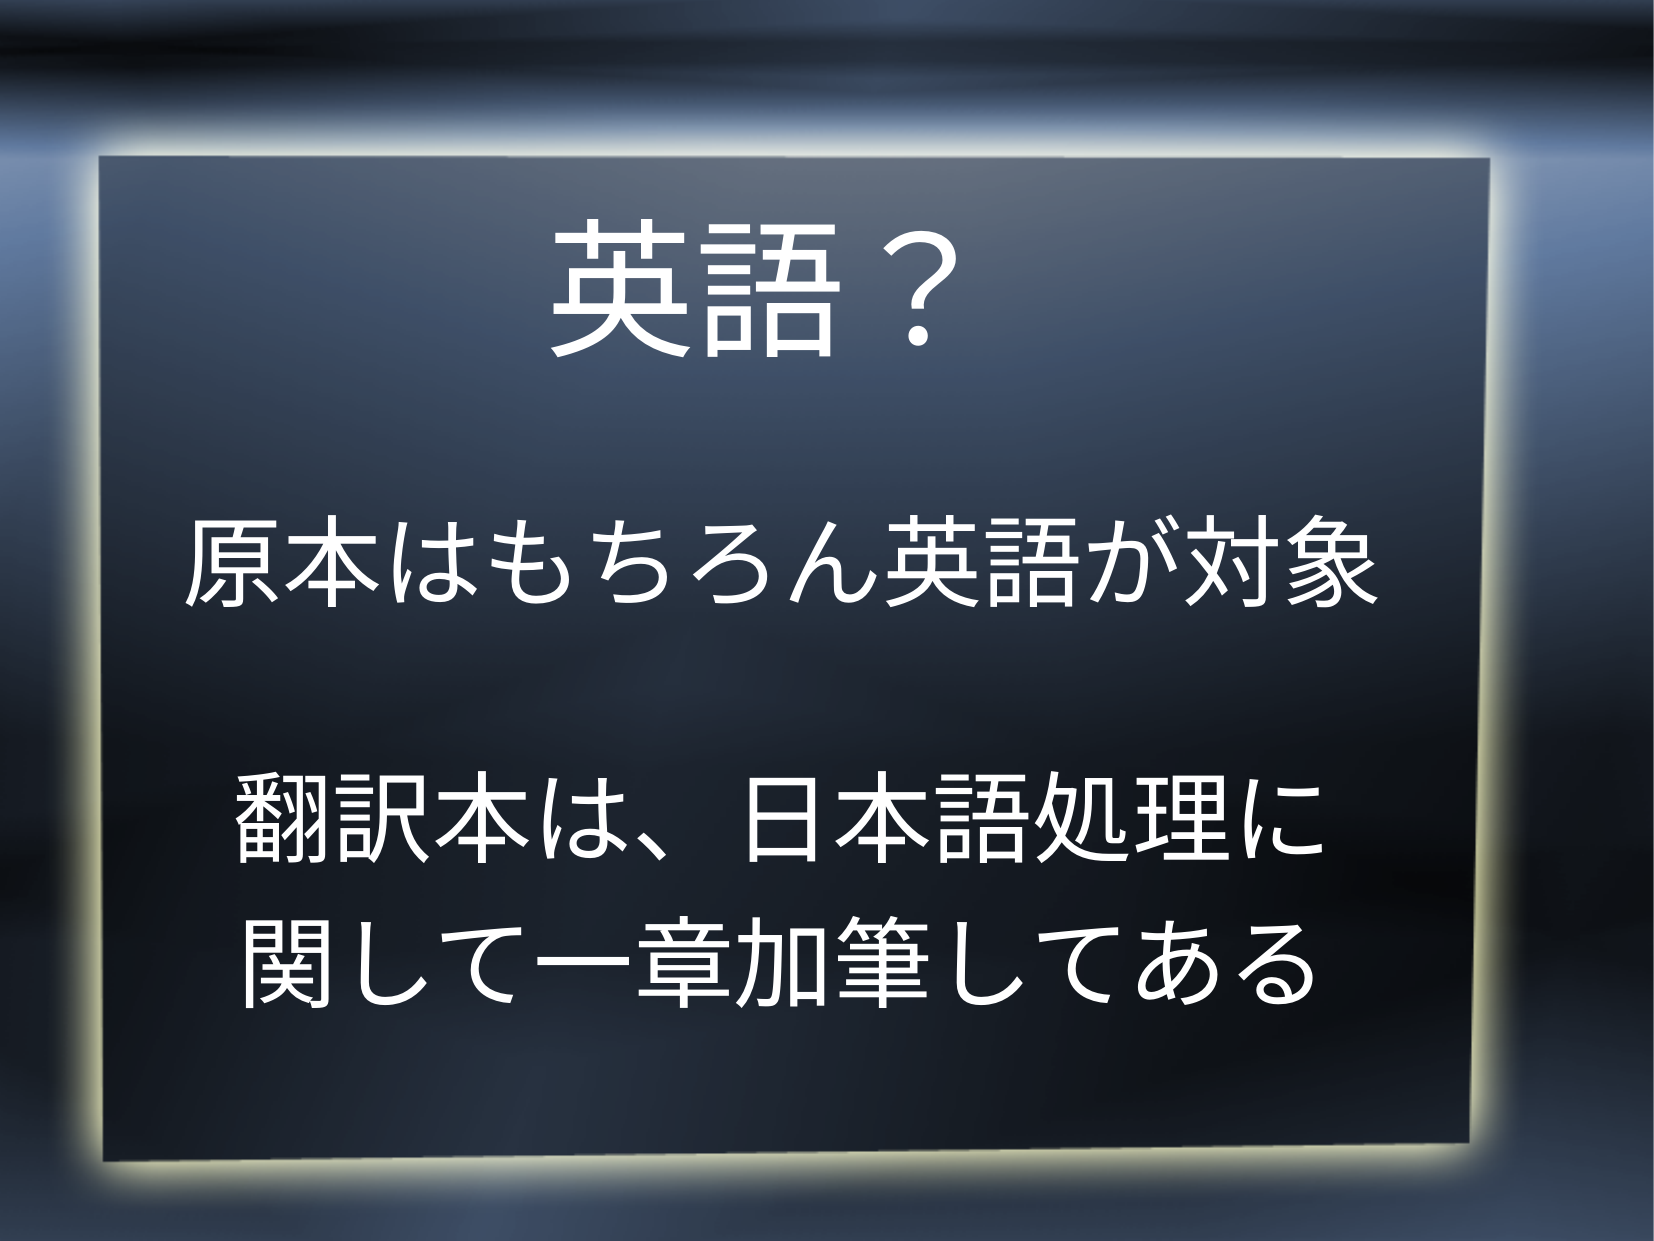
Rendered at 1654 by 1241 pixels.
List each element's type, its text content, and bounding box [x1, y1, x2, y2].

picture [0, 0, 1654, 1241]
title 英語？ [124, 184, 1418, 377]
subtitle 原本はもちろん英語が対象 翻訳本は、日本語処理に 関して一章加筆してある [88, 442, 1477, 1070]
